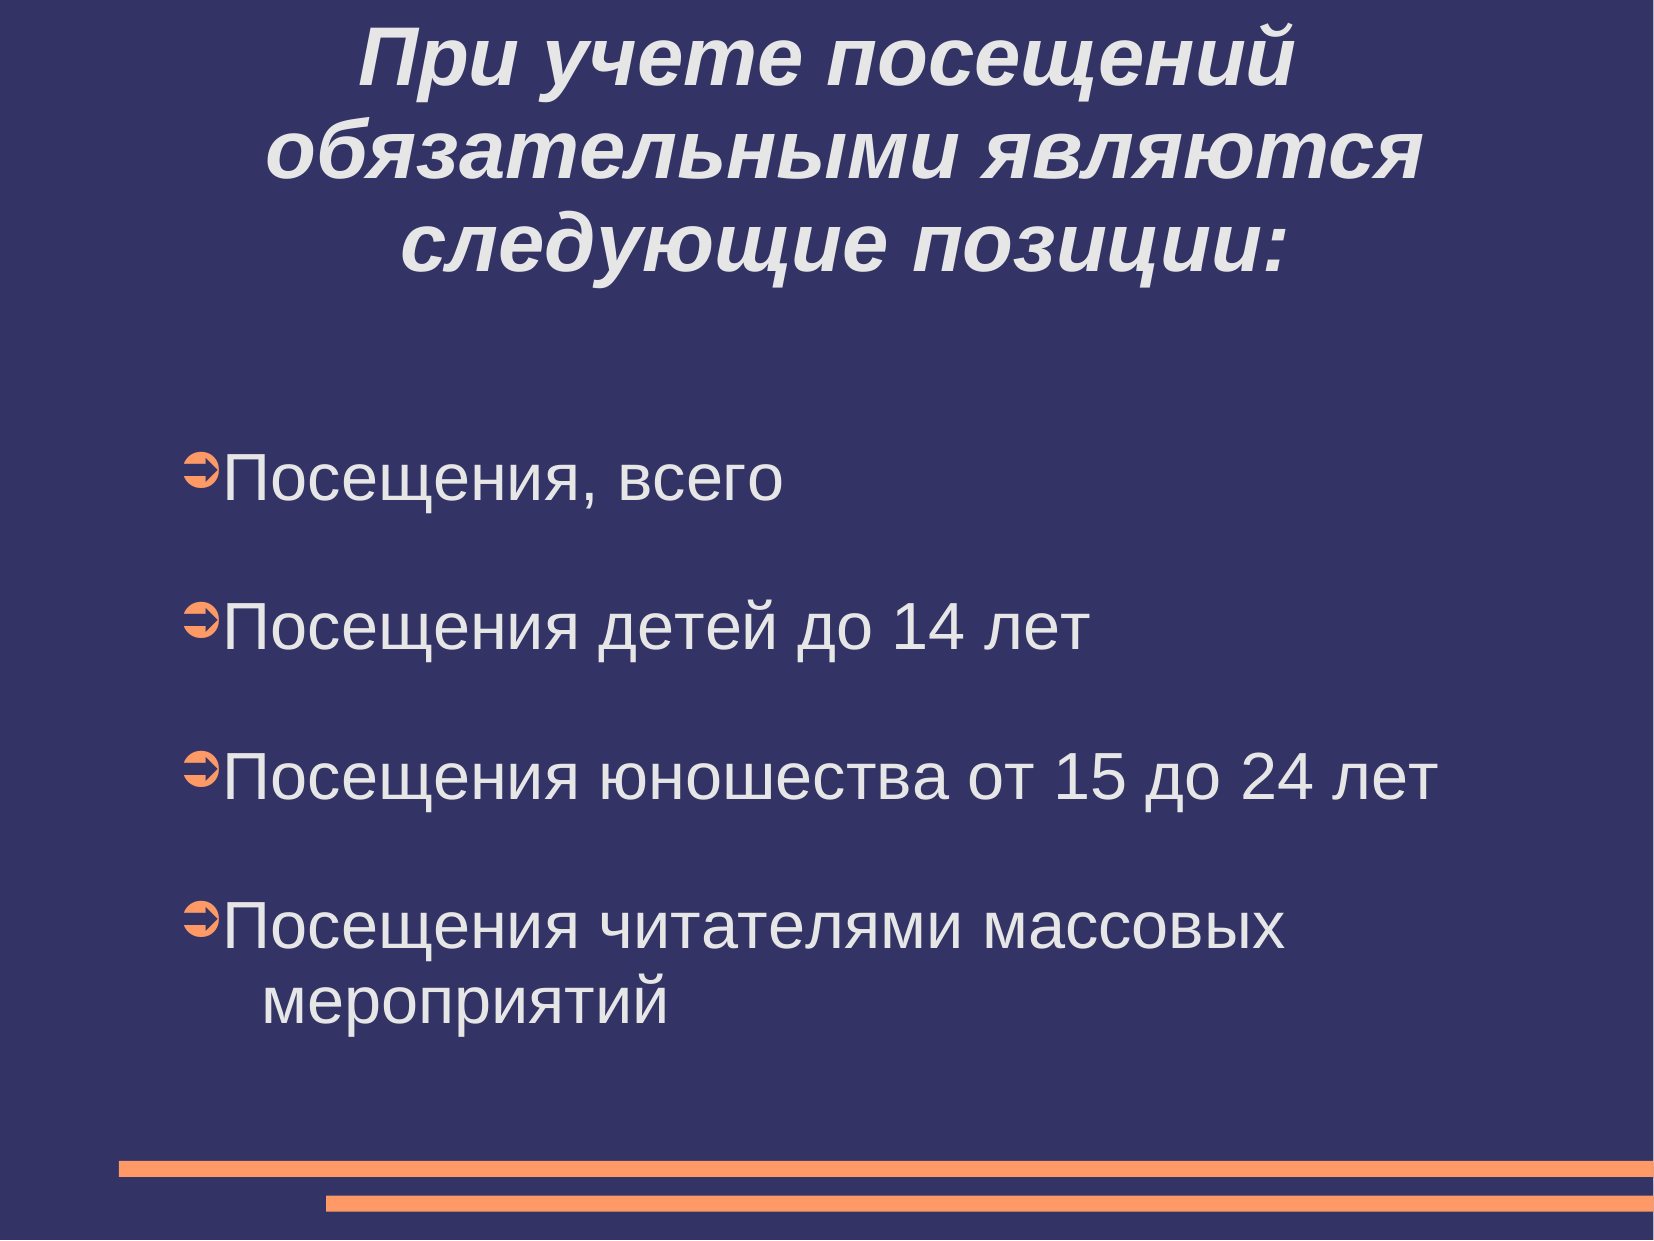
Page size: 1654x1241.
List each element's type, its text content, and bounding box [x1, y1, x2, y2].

title При учете посещений обязательными являются следующие позиции: [121, 10, 1534, 290]
list Посещения, всего Посещения детей до 14 лет Посещения юношества от 15 до 24 лет Посещения читателями массовых мероприятий [178, 364, 1570, 1147]
